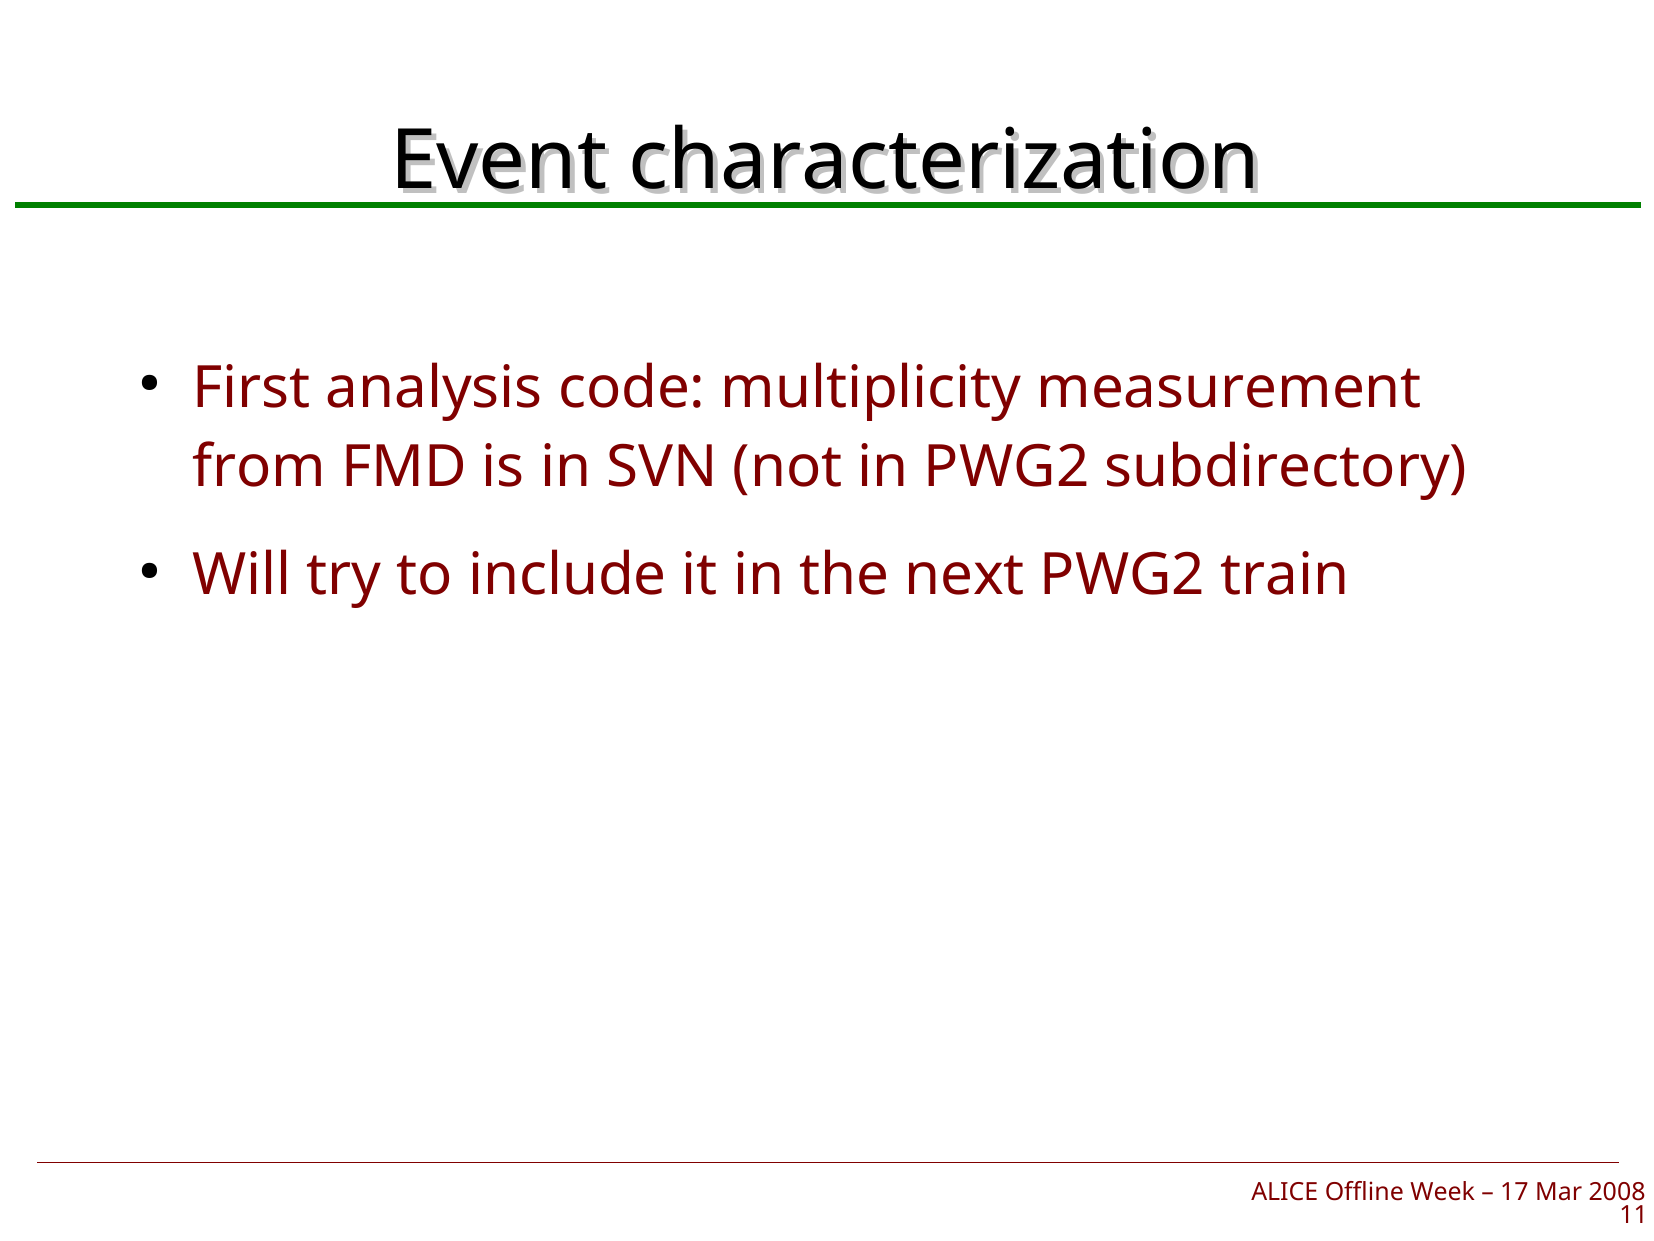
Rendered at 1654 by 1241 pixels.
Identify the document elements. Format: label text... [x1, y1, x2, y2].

title Event characterization [119, 52, 1532, 261]
list First analysis code: multiplicity measurement from FMD is in SVN (not in PWG2 subdirectory) Will try to include it in the next PWG2 train [121, 344, 1533, 1127]
